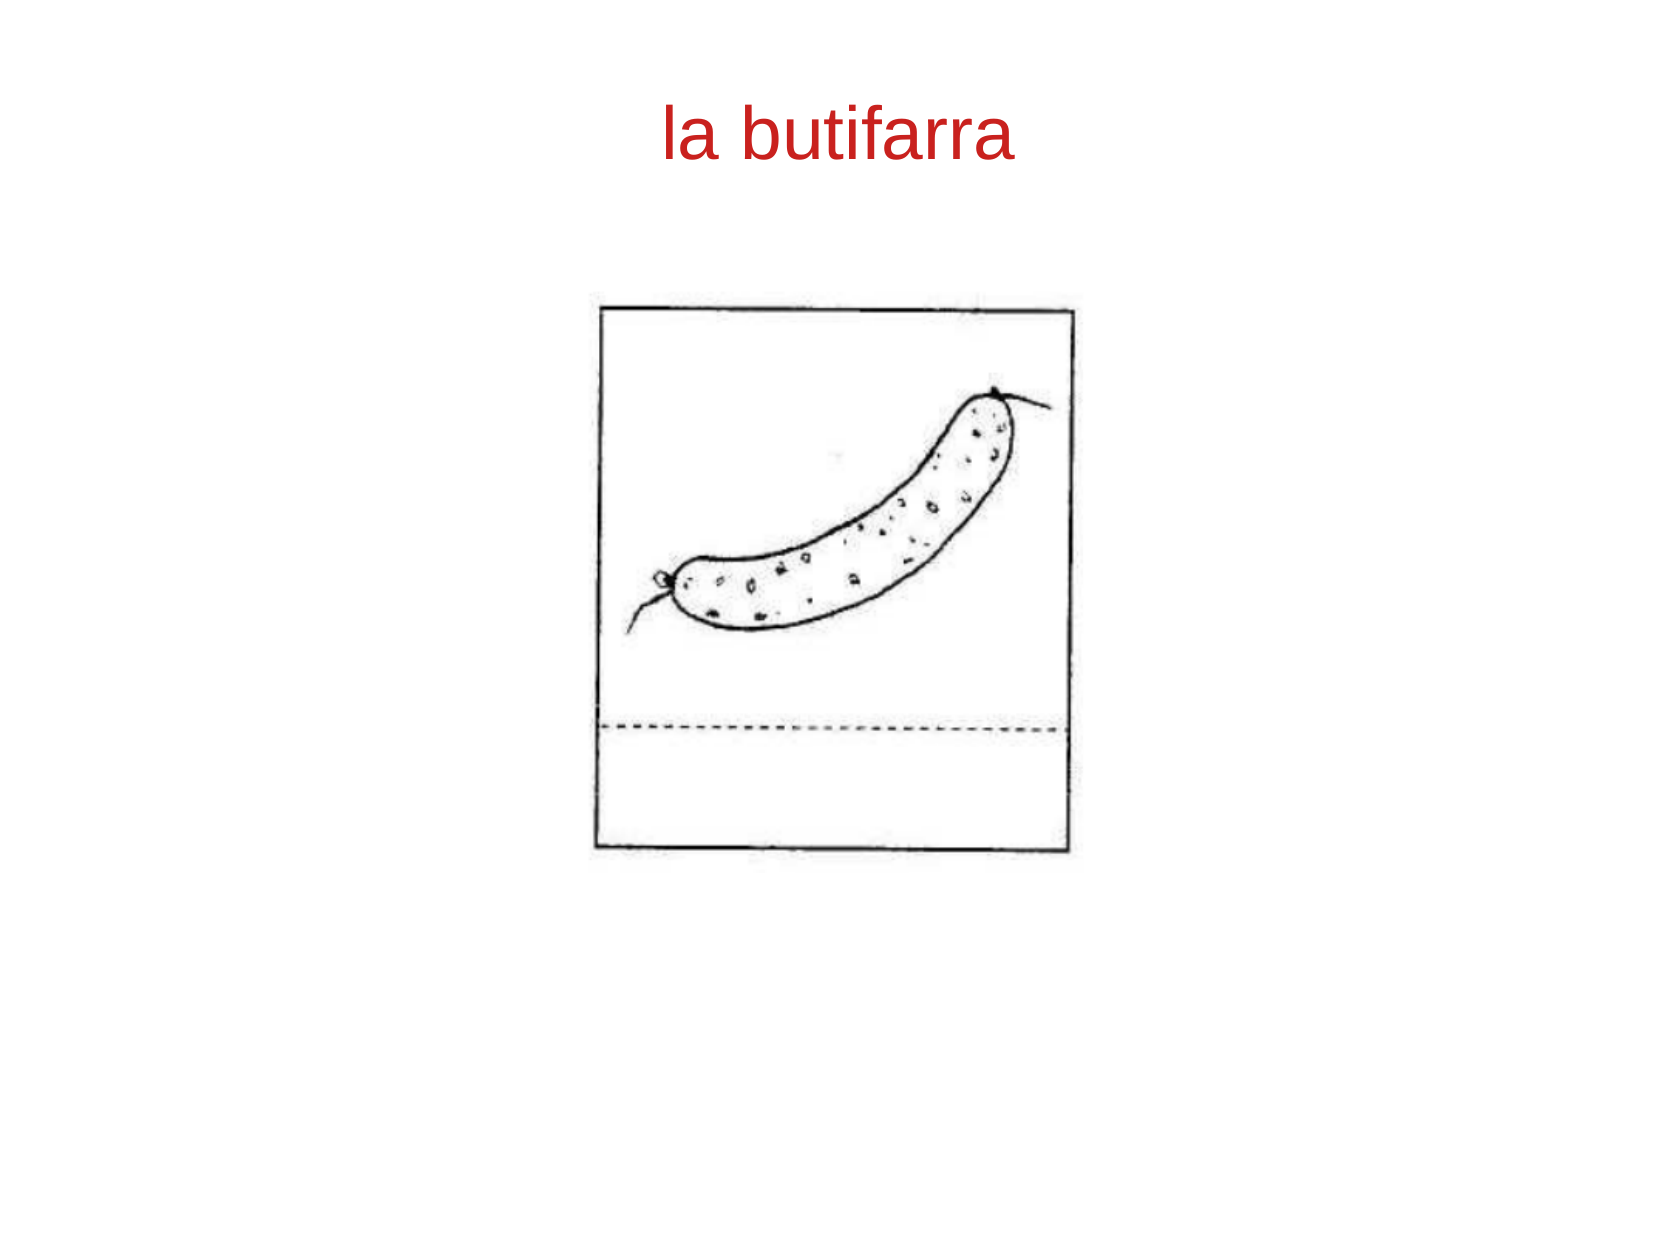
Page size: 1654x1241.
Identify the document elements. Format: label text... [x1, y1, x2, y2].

text_box la butifarra [389, 58, 1288, 201]
picture [581, 291, 1094, 873]
